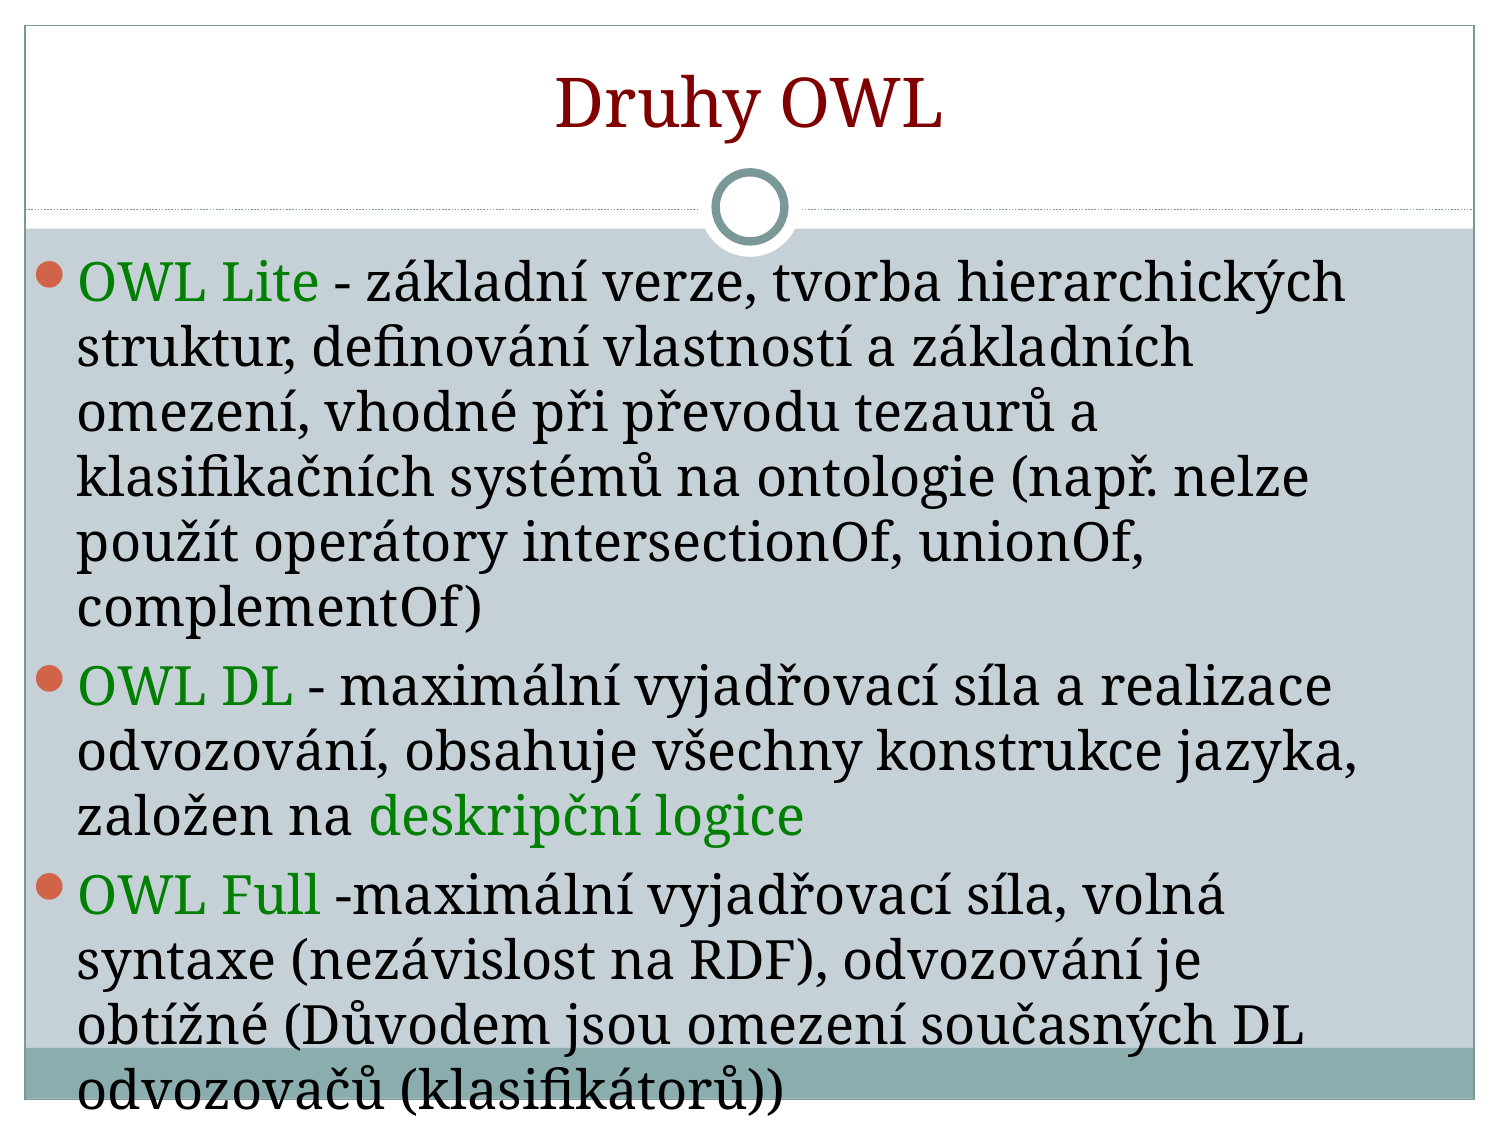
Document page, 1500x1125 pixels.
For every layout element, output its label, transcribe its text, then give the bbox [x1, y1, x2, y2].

list OWL Lite - základní verze, tvorba hierarchických struktur, definování vlastností a základních omezení, vhodné při převodu tezaurů a klasifikačních systémů na ontologie (např. nelze použít operátory intersectionOf, unionOf, complementOf) OWL DL - maximální vyjadřovací síla a realizace odvozování, obsahuje všechny konstrukce jazyka, založen na deskripční logice OWL Full -maximální vyjadřovací síla, volná syntaxe (nezávislost na RDF), odvozování je obtížné (Důvodem jsou omezení současných DL odvozovačů (klasifikátorů)) [17, 239, 1418, 1063]
title Druhy OWL [49, 37, 1450, 163]
